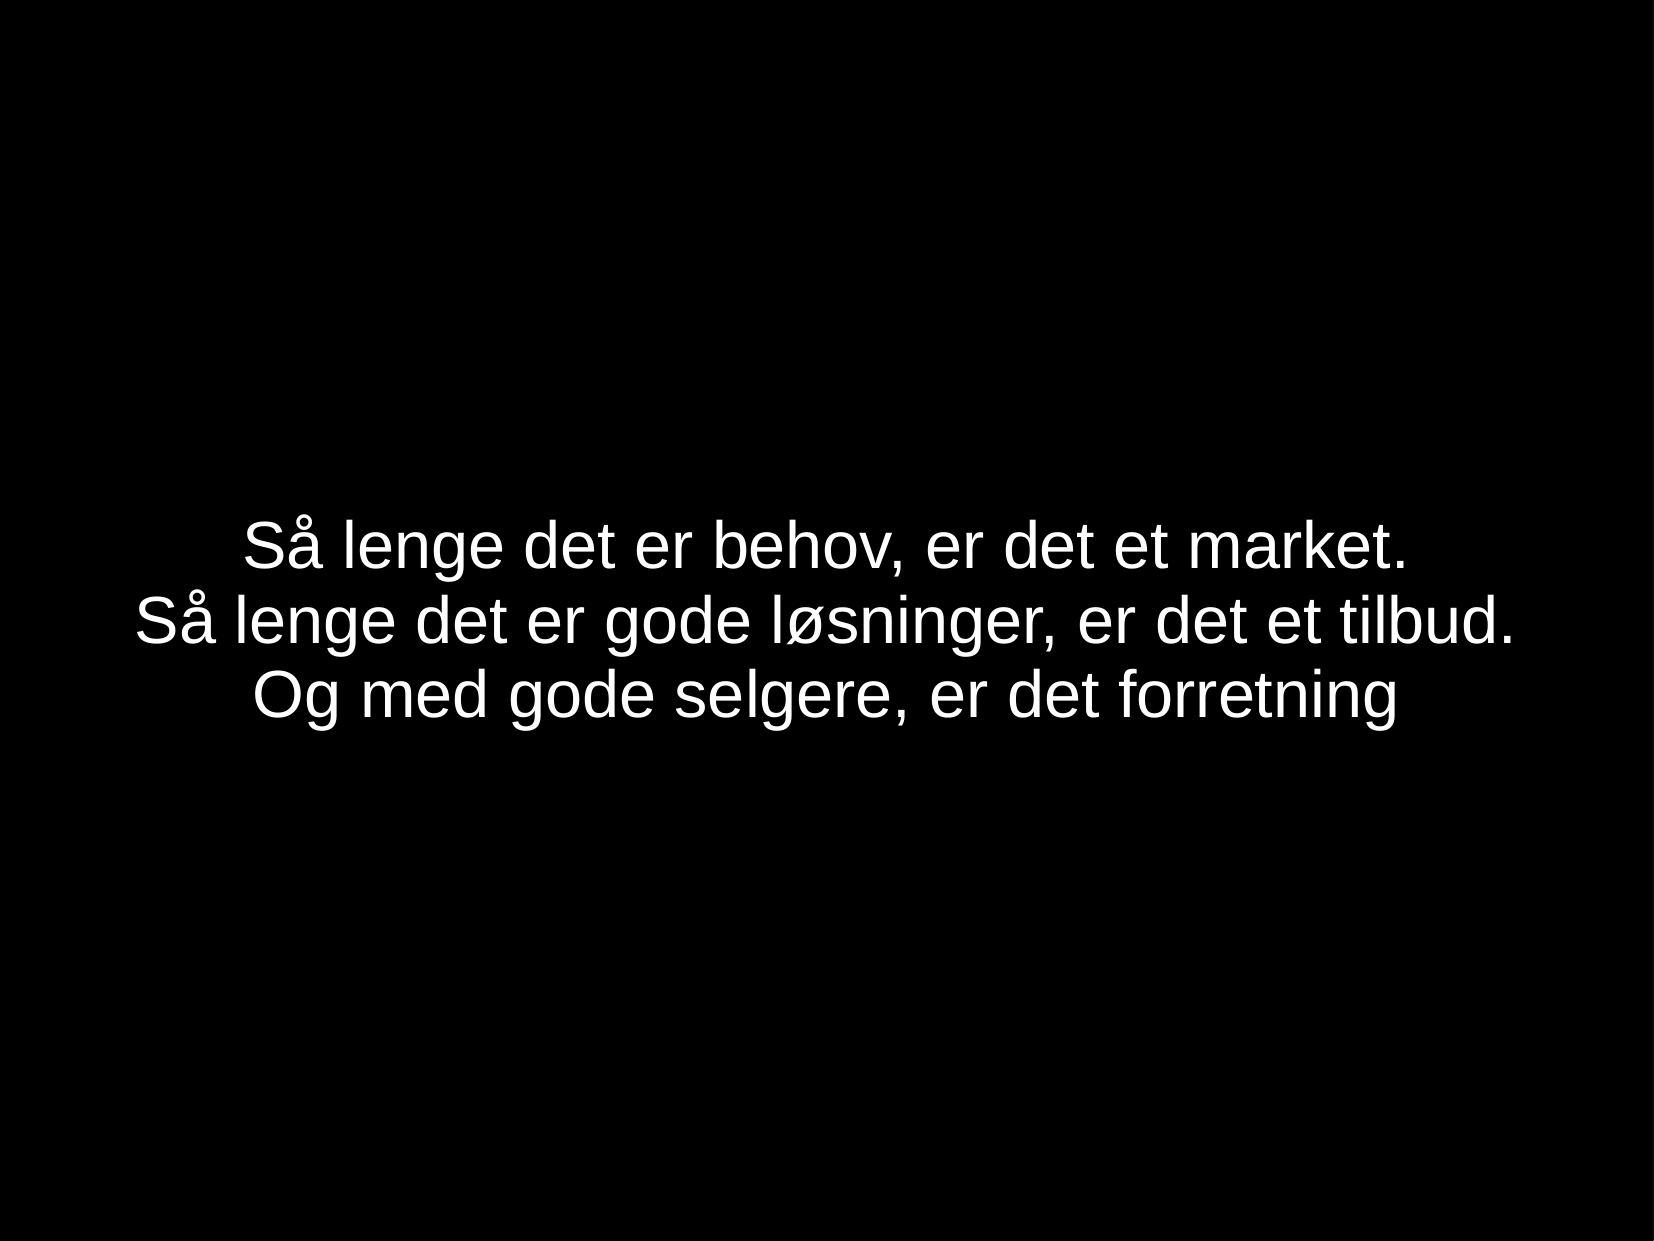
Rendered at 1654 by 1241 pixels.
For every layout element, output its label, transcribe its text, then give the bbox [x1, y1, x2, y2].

subtitle Så lenge det er behov, er det et market. Så lenge det er gode løsninger, er det et tilbud. Og med gode selgere, er det forretning [82, 0, 1571, 1241]
